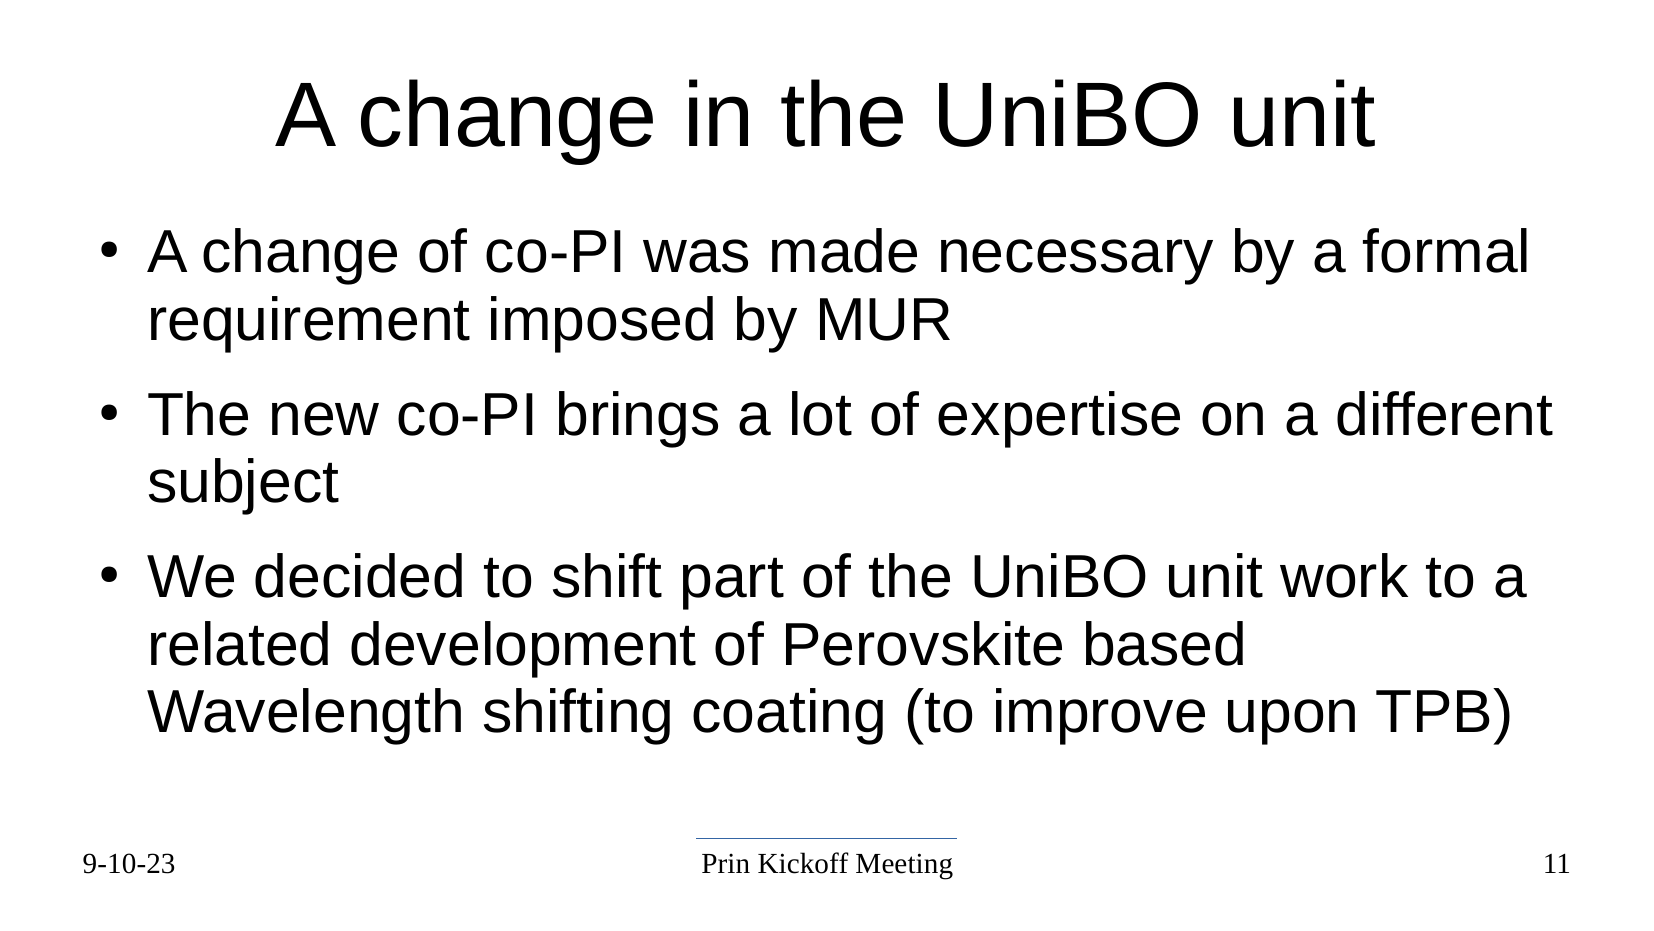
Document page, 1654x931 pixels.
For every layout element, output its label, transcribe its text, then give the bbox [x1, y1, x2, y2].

title A change in the UniBO unit [82, 37, 1571, 193]
list A change of co-PI was made necessary by a formal requirement imposed by MUR The new co-PI brings a lot of expertise on a different subject We decided to shift part of the UniBO unit work to a related development of Perovskite based Wavelength shifting coating (to improve upon TPB) [82, 217, 1571, 758]
